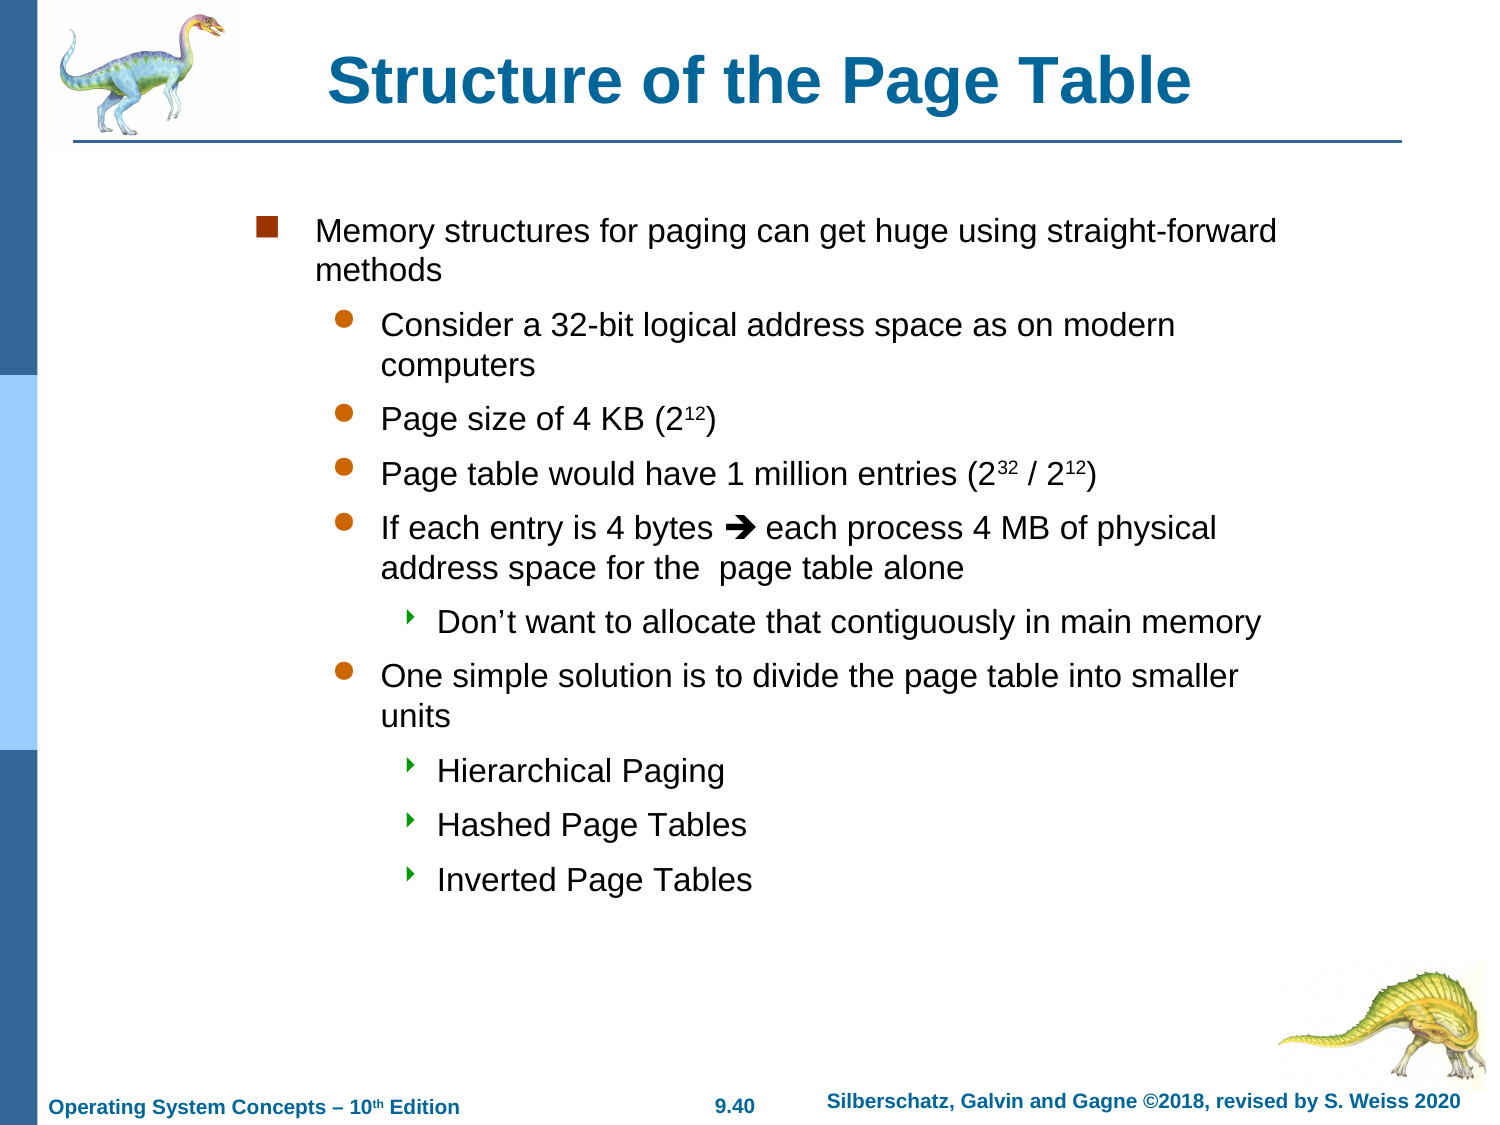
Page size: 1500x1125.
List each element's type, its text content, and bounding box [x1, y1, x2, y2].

picture [1275, 959, 1486, 1090]
list Memory structures for paging can get huge using straight-forward methods Consider a 32-bit logical address space as on modern computers Page size of 4 KB (212) Page table would have 1 million entries (232 / 212) If each entry is 4 bytes  each process 4 MB of physical address space for the page table alone Don’t want to allocate that contiguously in main memory One simple solution is to divide the page table into smaller units Hierarchical Paging Hashed Page Tables Inverted Page Tables [243, 201, 1313, 937]
title Structure of the Page Table [85, 29, 1436, 125]
picture [46, 0, 243, 149]
